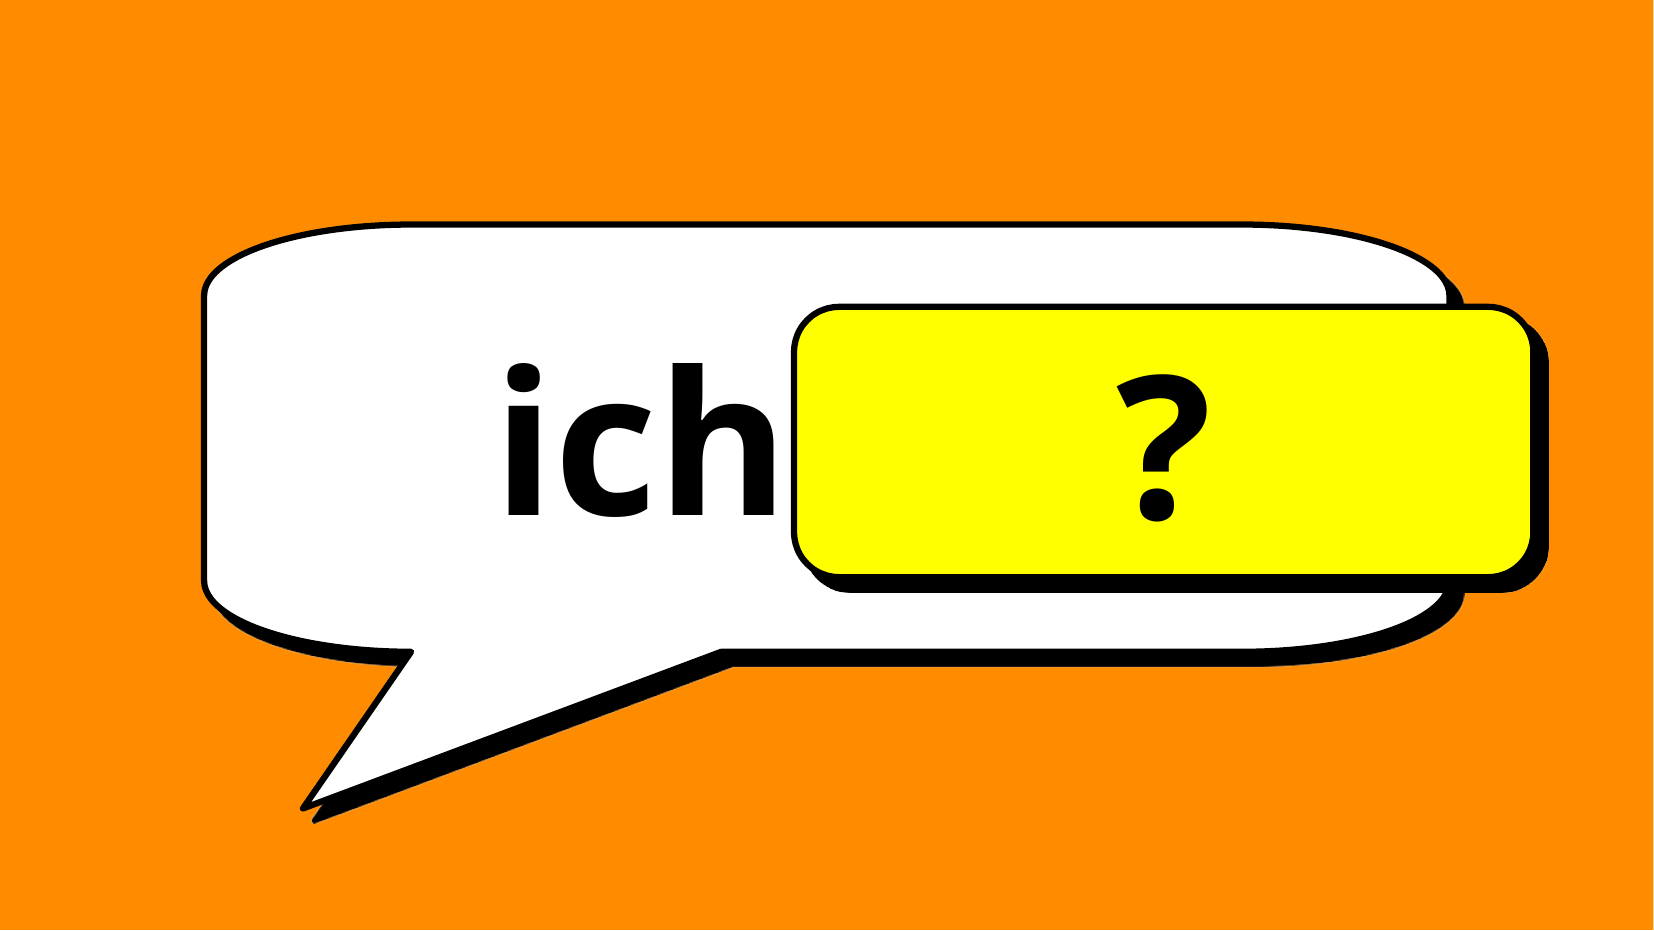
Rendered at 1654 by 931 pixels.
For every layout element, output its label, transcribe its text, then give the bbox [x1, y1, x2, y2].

text_box ich bin [204, 224, 1450, 809]
text_box ? [794, 306, 1534, 578]
